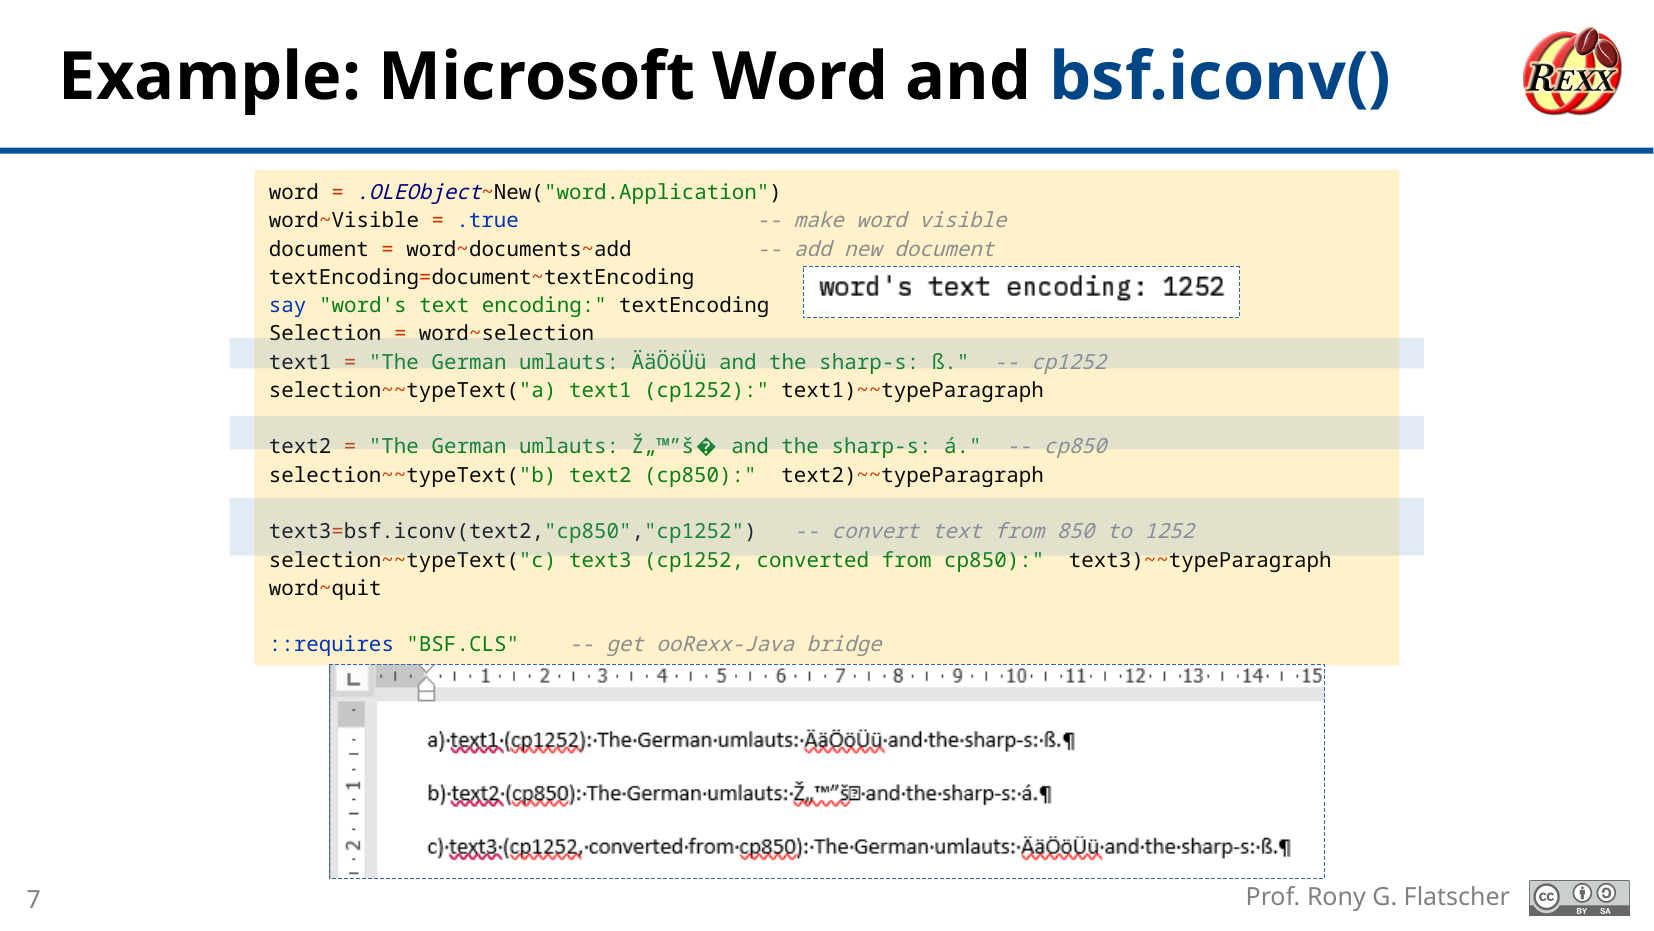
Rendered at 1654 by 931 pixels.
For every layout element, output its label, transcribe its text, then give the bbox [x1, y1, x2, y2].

text_box [229, 498, 1424, 556]
text_box word = .OLEObject~New("word.Application") word~Visible = .true -- make word visible document = word~documents~add -- add new document textEncoding=document~textEncoding say "word's text encoding:" textEncoding Selection = word~selection text1 = "The German umlauts: ÄäÖöÜü and the sharp-s: ß." -- cp1252 selection~~typeText("a) text1 (cp1252):" text1)~~typeParagraph text2 = "The German umlauts: Ž„™”š� and the sharp-s: á." -- cp850 selection~~typeText("b) text2 (cp850):" text2)~~typeParagraph text3=bsf.iconv(text2,"cp850","cp1252") -- convert text from 850 to 1252 selection~~typeText("c) text3 (cp1252, converted from cp850):" text3)~~typeParagraph word~quit ::requires "BSF.CLS" -- get ooRexx-Java bridge [254, 169, 1400, 338]
picture [329, 664, 1325, 879]
text_box word = .OLEObject~New("word.Application") word~Visible = .true -- make word visible document = word~documents~add -- add new document textEncoding=document~textEncoding say "word's text encoding:" textEncoding Selection = word~selection text1 = "The German umlauts: ÄäÖöÜü and the sharp-s: ß." -- cp1252 selection~~typeText("a) text1 (cp1252):" text1)~~typeParagraph text2 = "The German umlauts: Ž„™”š� and the sharp-s: á." -- cp850 selection~~typeText("b) text2 (cp850):" text2)~~typeParagraph text3=bsf.iconv(text2,"cp850","cp1252") -- convert text from 850 to 1252 selection~~typeText("c) text3 (cp1252, converted from cp850):" text3)~~typeParagraph word~quit ::requires "BSF.CLS" -- get ooRexx-Java bridge [254, 450, 1400, 498]
text_box word = .OLEObject~New("word.Application") word~Visible = .true -- make word visible document = word~documents~add -- add new document textEncoding=document~textEncoding say "word's text encoding:" textEncoding Selection = word~selection text1 = "The German umlauts: ÄäÖöÜü and the sharp-s: ß." -- cp1252 selection~~typeText("a) text1 (cp1252):" text1)~~typeParagraph text2 = "The German umlauts: Ž„™”š� and the sharp-s: á." -- cp850 selection~~typeText("b) text2 (cp850):" text2)~~typeParagraph text3=bsf.iconv(text2,"cp850","cp1252") -- convert text from 850 to 1252 selection~~typeText("c) text3 (cp1252, converted from cp850):" text3)~~typeParagraph word~quit ::requires "BSF.CLS" -- get ooRexx-Java bridge [254, 369, 1400, 415]
text_box word = .OLEObject~New("word.Application") word~Visible = .true -- make word visible document = word~documents~add -- add new document textEncoding=document~textEncoding say "word's text encoding:" textEncoding Selection = word~selection text1 = "The German umlauts: ÄäÖöÜü and the sharp-s: ß." -- cp1252 selection~~typeText("a) text1 (cp1252):" text1)~~typeParagraph text2 = "The German umlauts: Ž„™”š� and the sharp-s: á." -- cp850 selection~~typeText("b) text2 (cp850):" text2)~~typeParagraph text3=bsf.iconv(text2,"cp850","cp1252") -- convert text from 850 to 1252 selection~~typeText("c) text3 (cp1252, converted from cp850):" text3)~~typeParagraph word~quit ::requires "BSF.CLS" -- get ooRexx-Java bridge [254, 556, 1400, 644]
text_box [229, 338, 1424, 369]
text_box [229, 415, 1424, 450]
picture [803, 266, 1240, 318]
title Example: Microsoft Word and bsf.iconv() [0, 0, 1625, 148]
